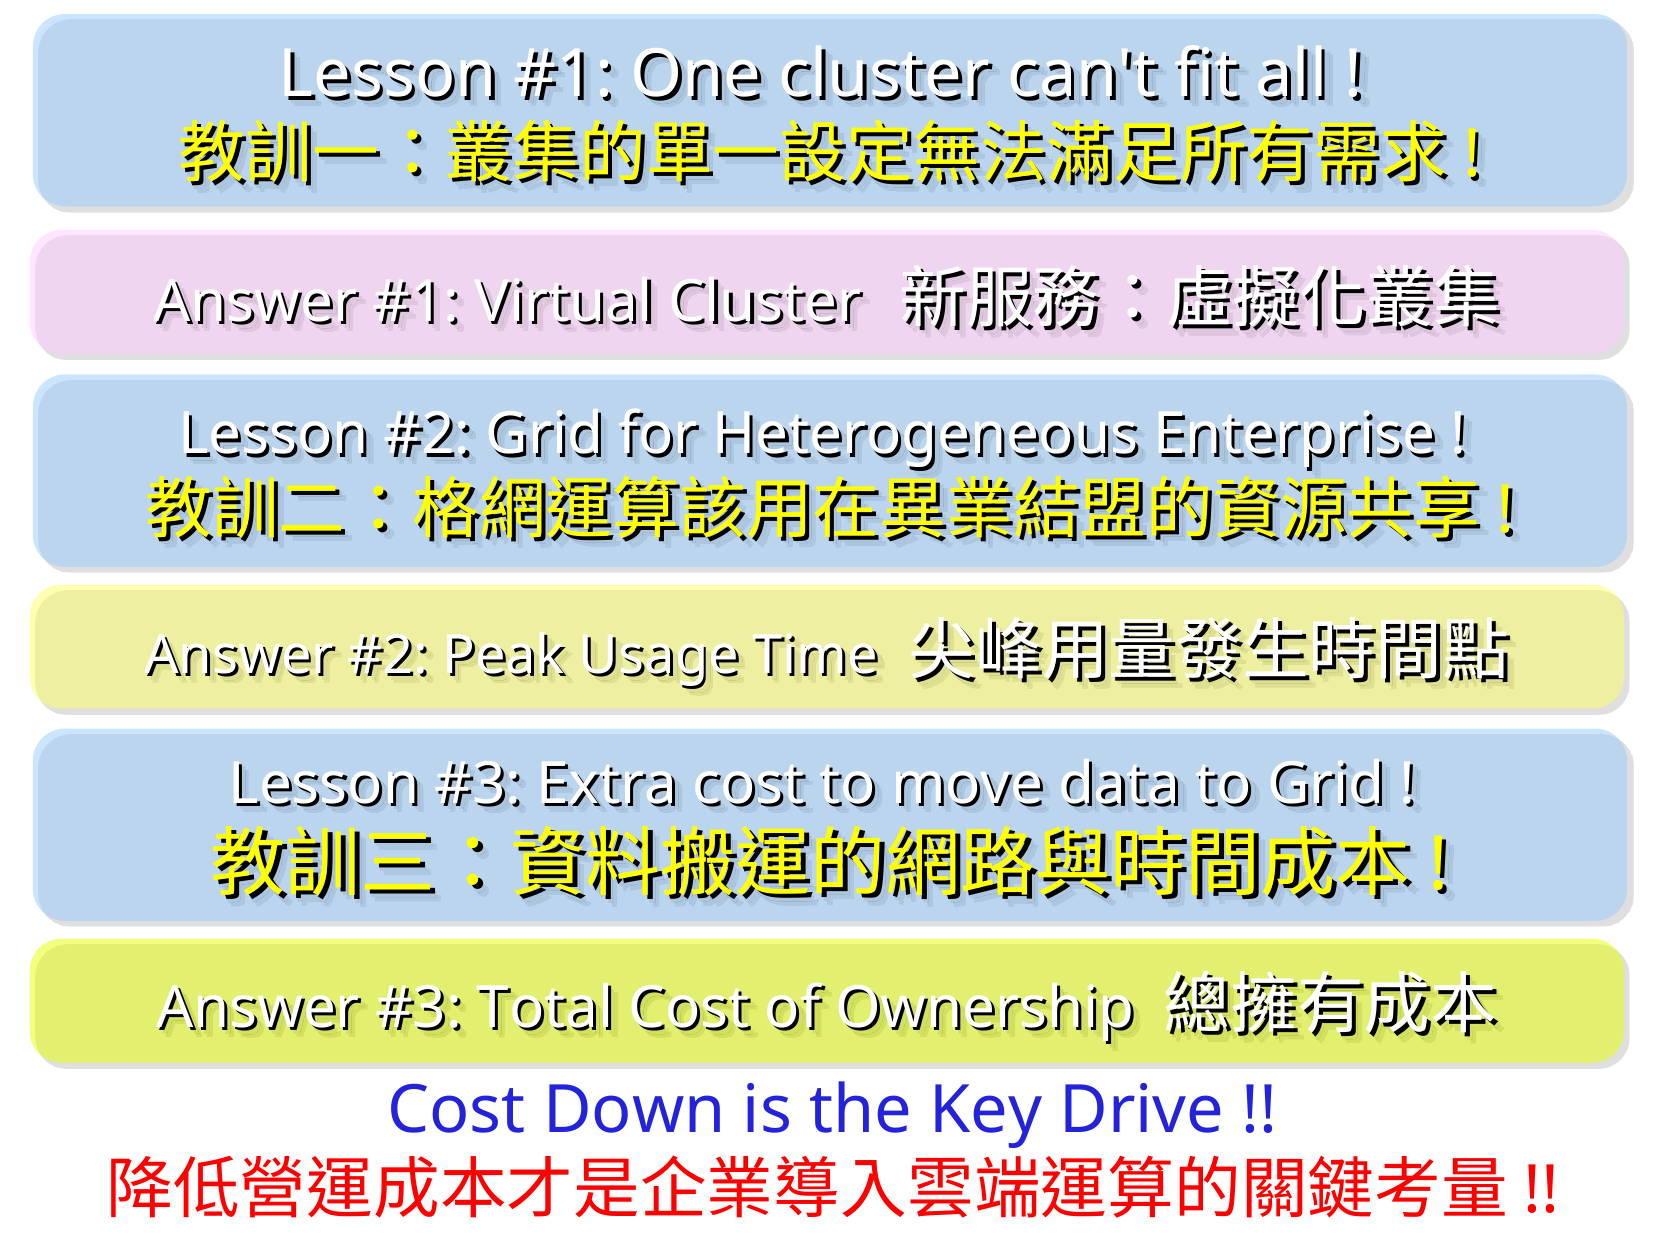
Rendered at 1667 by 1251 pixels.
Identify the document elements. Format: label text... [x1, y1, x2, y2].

text_box Answer #2: Peak Usage Time 尖峰用量發生時間點 [29, 584, 1625, 709]
text_box Lesson #2: Grid for Heterogeneous Enterprise ! 教訓二：格網運算該用在異業結盟的資源共享! [32, 374, 1628, 567]
text_box Answer #1: Virtual Cluster 新服務：虛擬化叢集 [29, 229, 1625, 354]
text_box Lesson #3: Extra cost to move data to Grid ! 教訓三：資料搬運的網路與時間成本! [32, 728, 1628, 921]
text_box Answer #3: Total Cost of Ownership 總擁有成本 [29, 938, 1625, 1058]
text_box Cost Down is the Key Drive !! 降低營運成本才是企業導入雲端運算的關鍵考量!! [0, 1058, 1667, 1244]
text_box Lesson #1: One cluster can't fit all ! 教訓一：叢集的單一設定無法滿足所有需求! [32, 13, 1628, 207]
